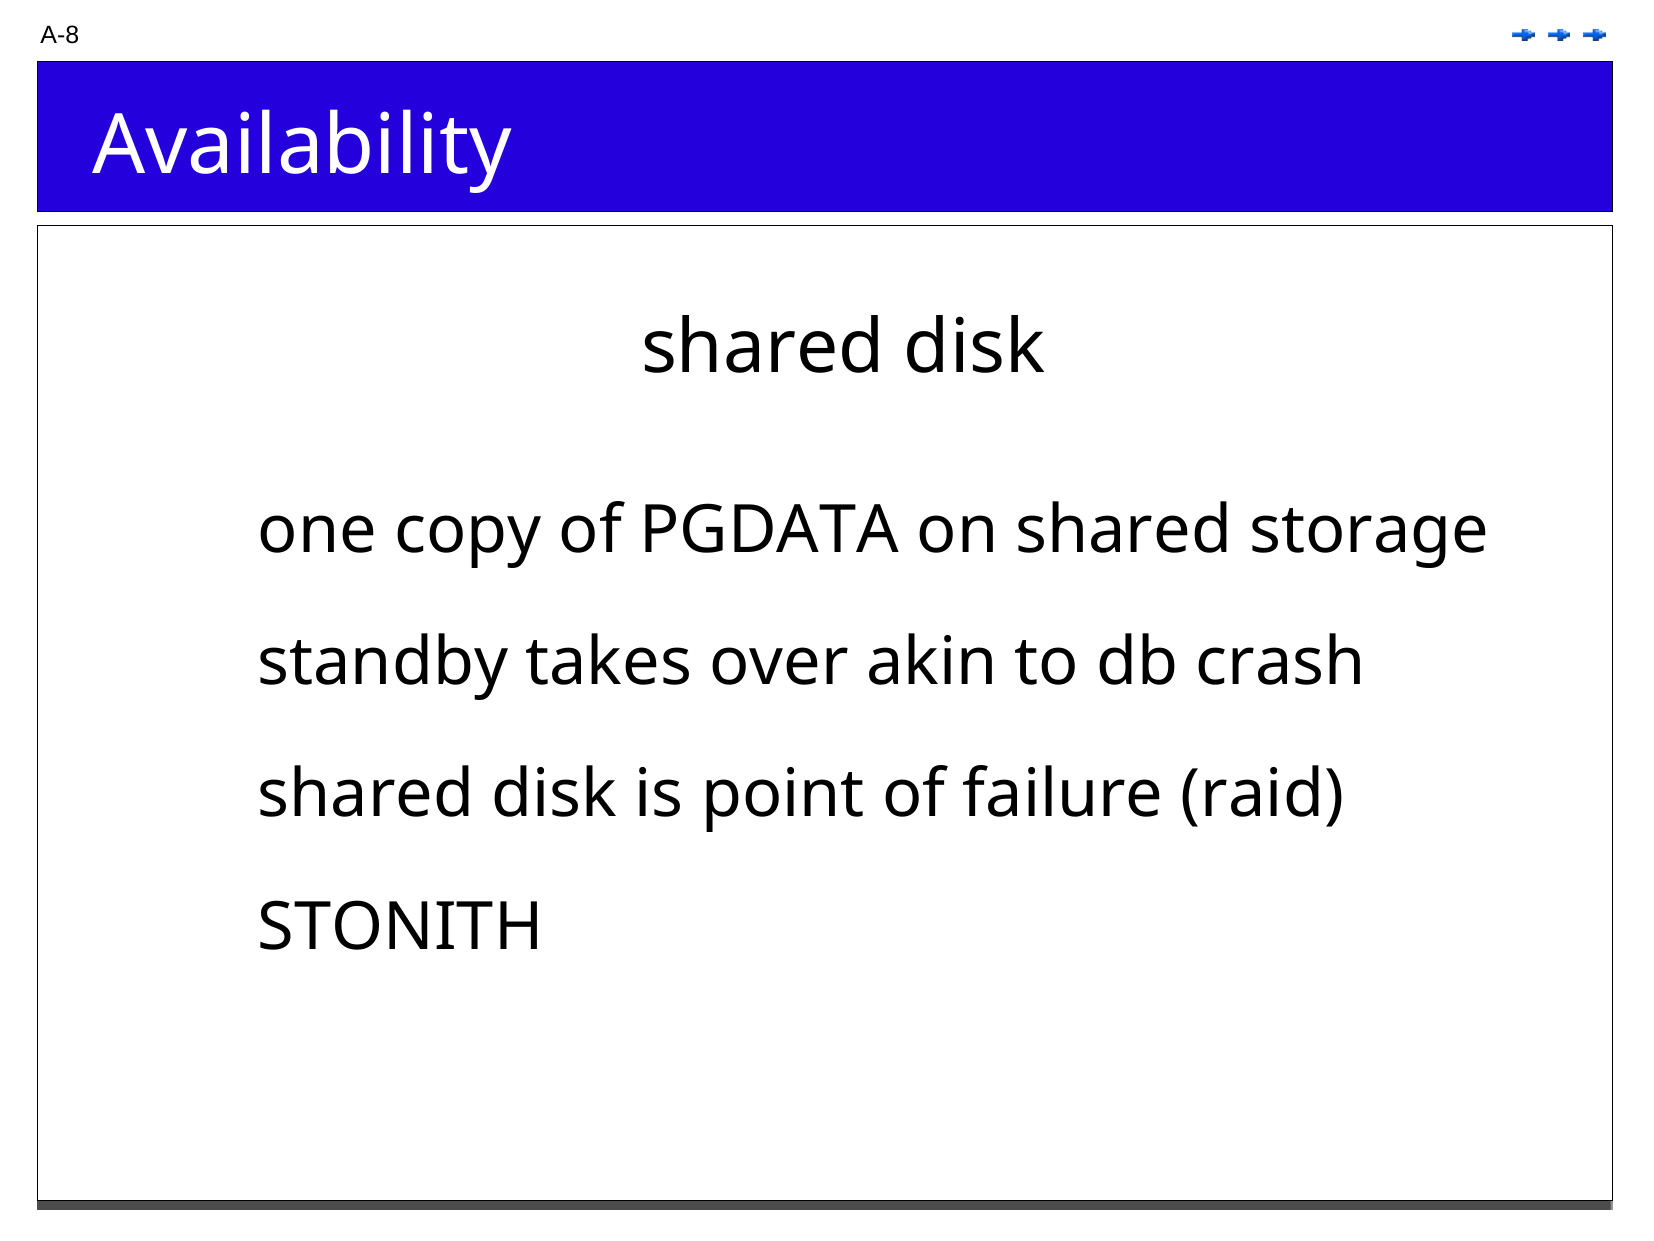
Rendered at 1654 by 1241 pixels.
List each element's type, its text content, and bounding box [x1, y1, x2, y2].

text_box [37, 225, 1613, 1201]
text_box [37, 61, 1613, 212]
text_box shared disk [626, 284, 1028, 390]
picture [1583, 29, 1606, 41]
picture [1512, 29, 1535, 41]
text_box Availability [77, 77, 517, 193]
text_box A-8 [25, 13, 113, 70]
picture [1548, 29, 1570, 41]
text_box one copy of PGDATA on shared storage standby takes over akin to db crash shared disk is point of failure (raid) STONITH [225, 474, 1445, 935]
